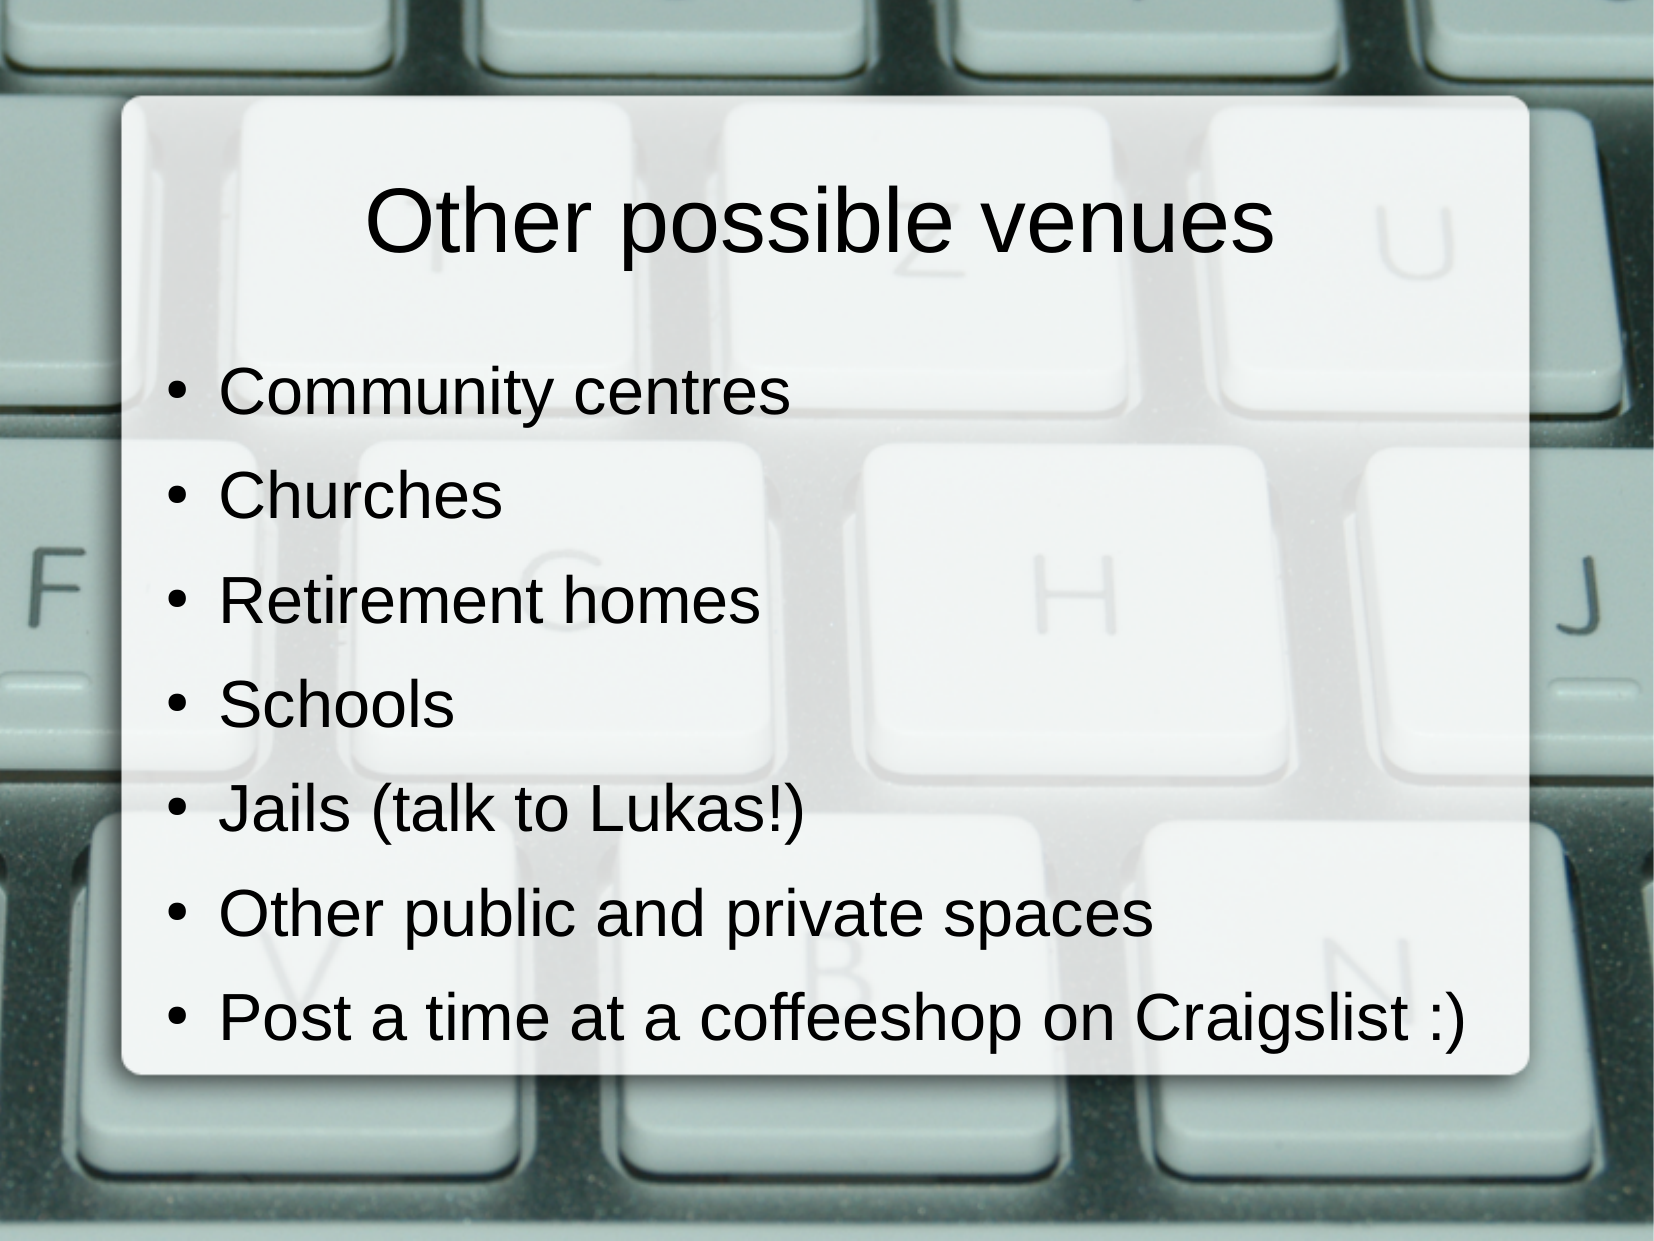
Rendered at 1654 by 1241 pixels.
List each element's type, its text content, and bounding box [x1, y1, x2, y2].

title Other possible venues [135, 125, 1506, 318]
list Community centres Churches Retirement homes Schools Jails (talk to Lukas!) Other public and private spaces Post a time at a coffeeshop on Craigslist :) [147, 354, 1506, 1159]
picture [0, 0, 1654, 1241]
